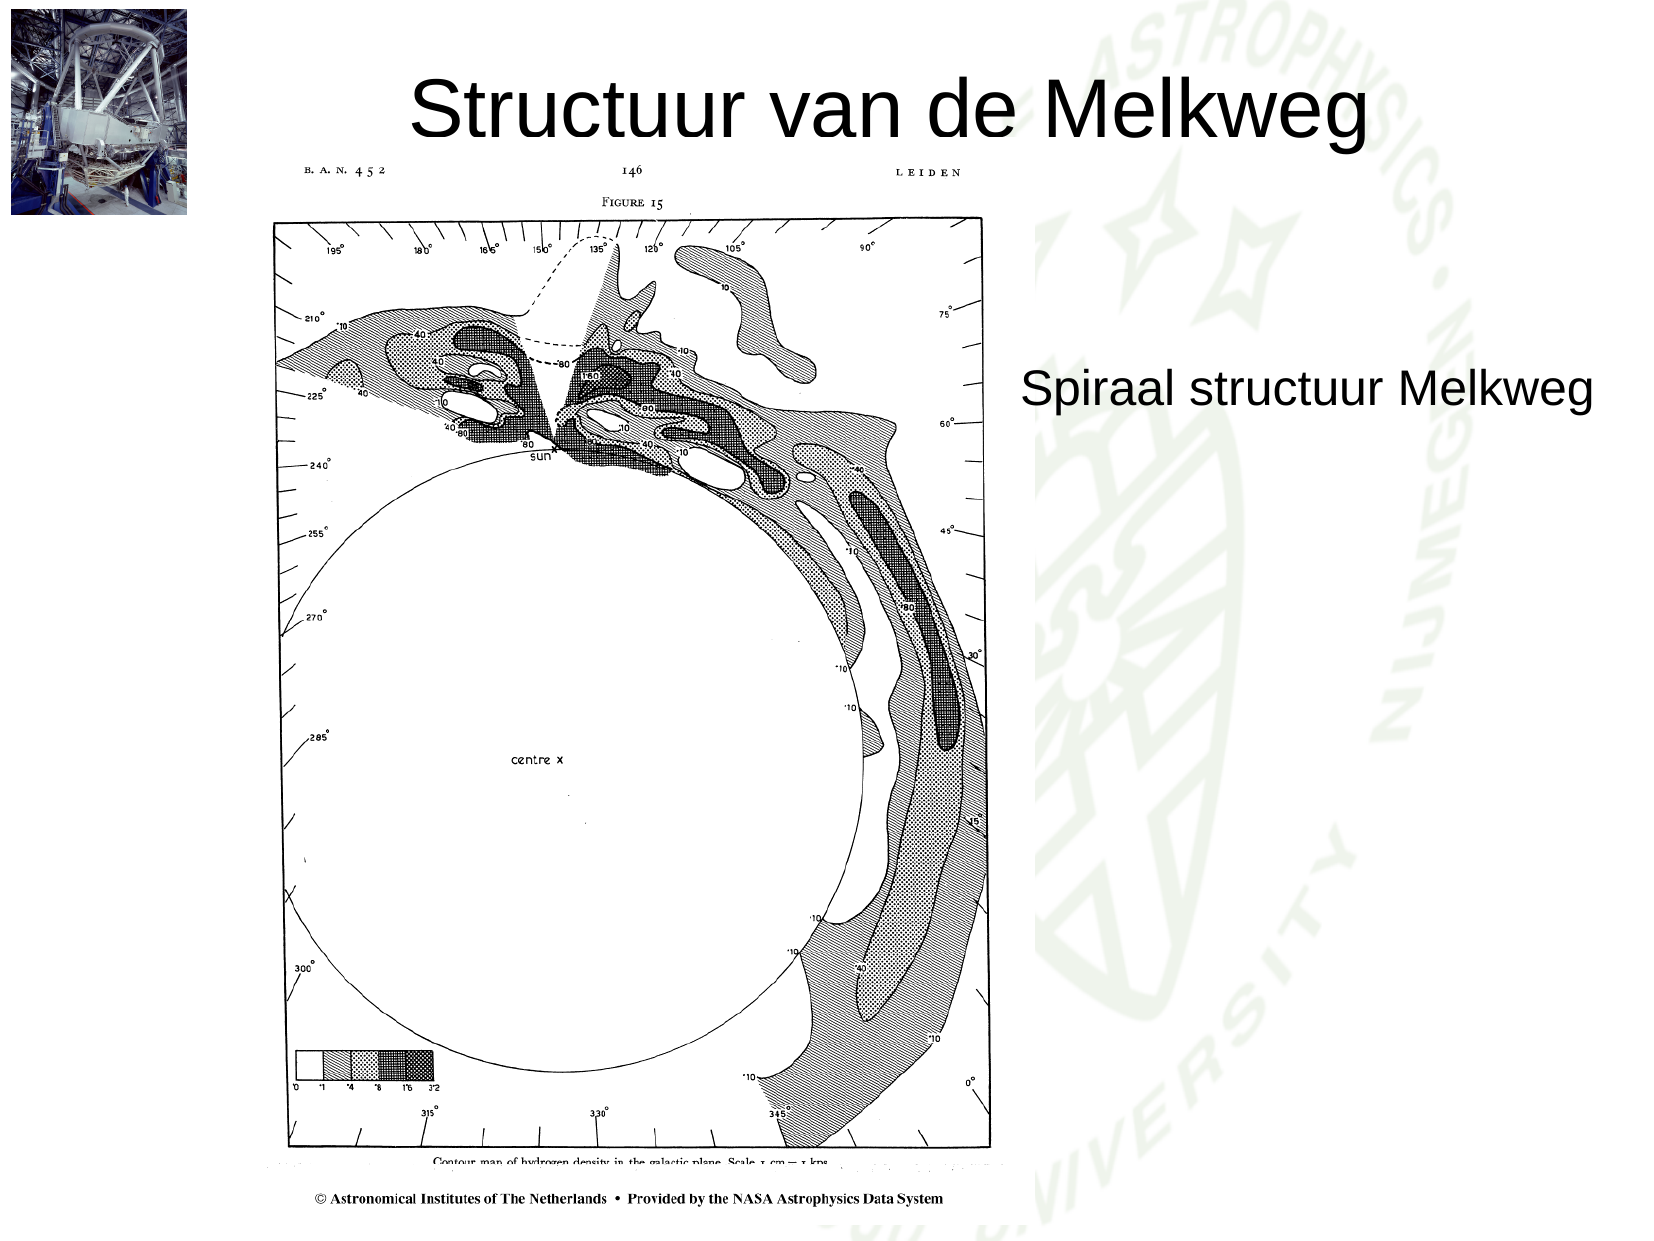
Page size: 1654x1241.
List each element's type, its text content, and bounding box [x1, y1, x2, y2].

picture [0, 0, 1654, 1241]
text_box Spiraal structuur Melkweg [1005, 352, 1611, 424]
text_box Structuur van de Melkweg [393, 55, 1387, 163]
